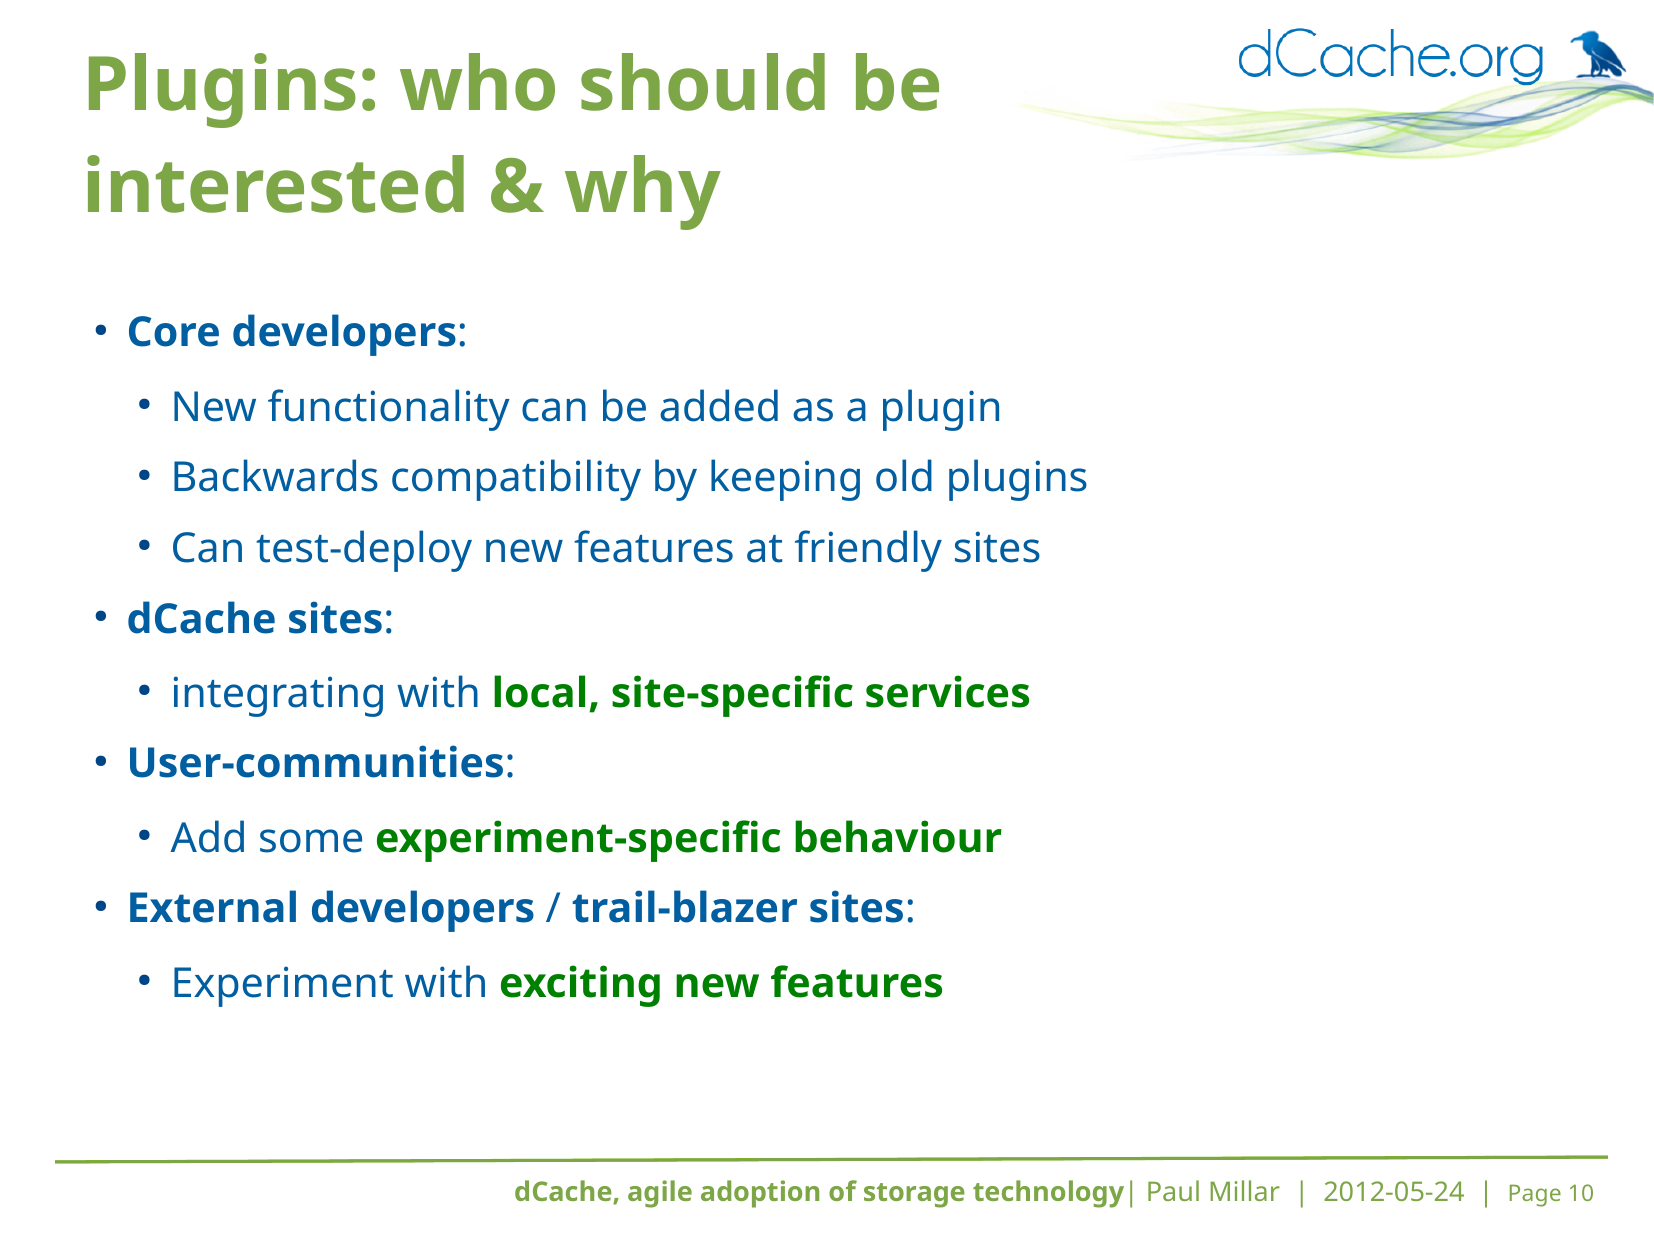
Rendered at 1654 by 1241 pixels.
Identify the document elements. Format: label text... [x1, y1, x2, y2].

list Core developers: New functionality can be added as a plugin Backwards compatibility by keeping old plugins Can test-deploy new features at friendly sites dCache sites: integrating with local, site-specific services User-communities: Add some experiment-specific behaviour External developers / trail-blazer sites: Experiment with exciting new features [82, 302, 1571, 1023]
title Plugins: who should be interested & why [82, 36, 1605, 229]
picture [956, 16, 1654, 169]
